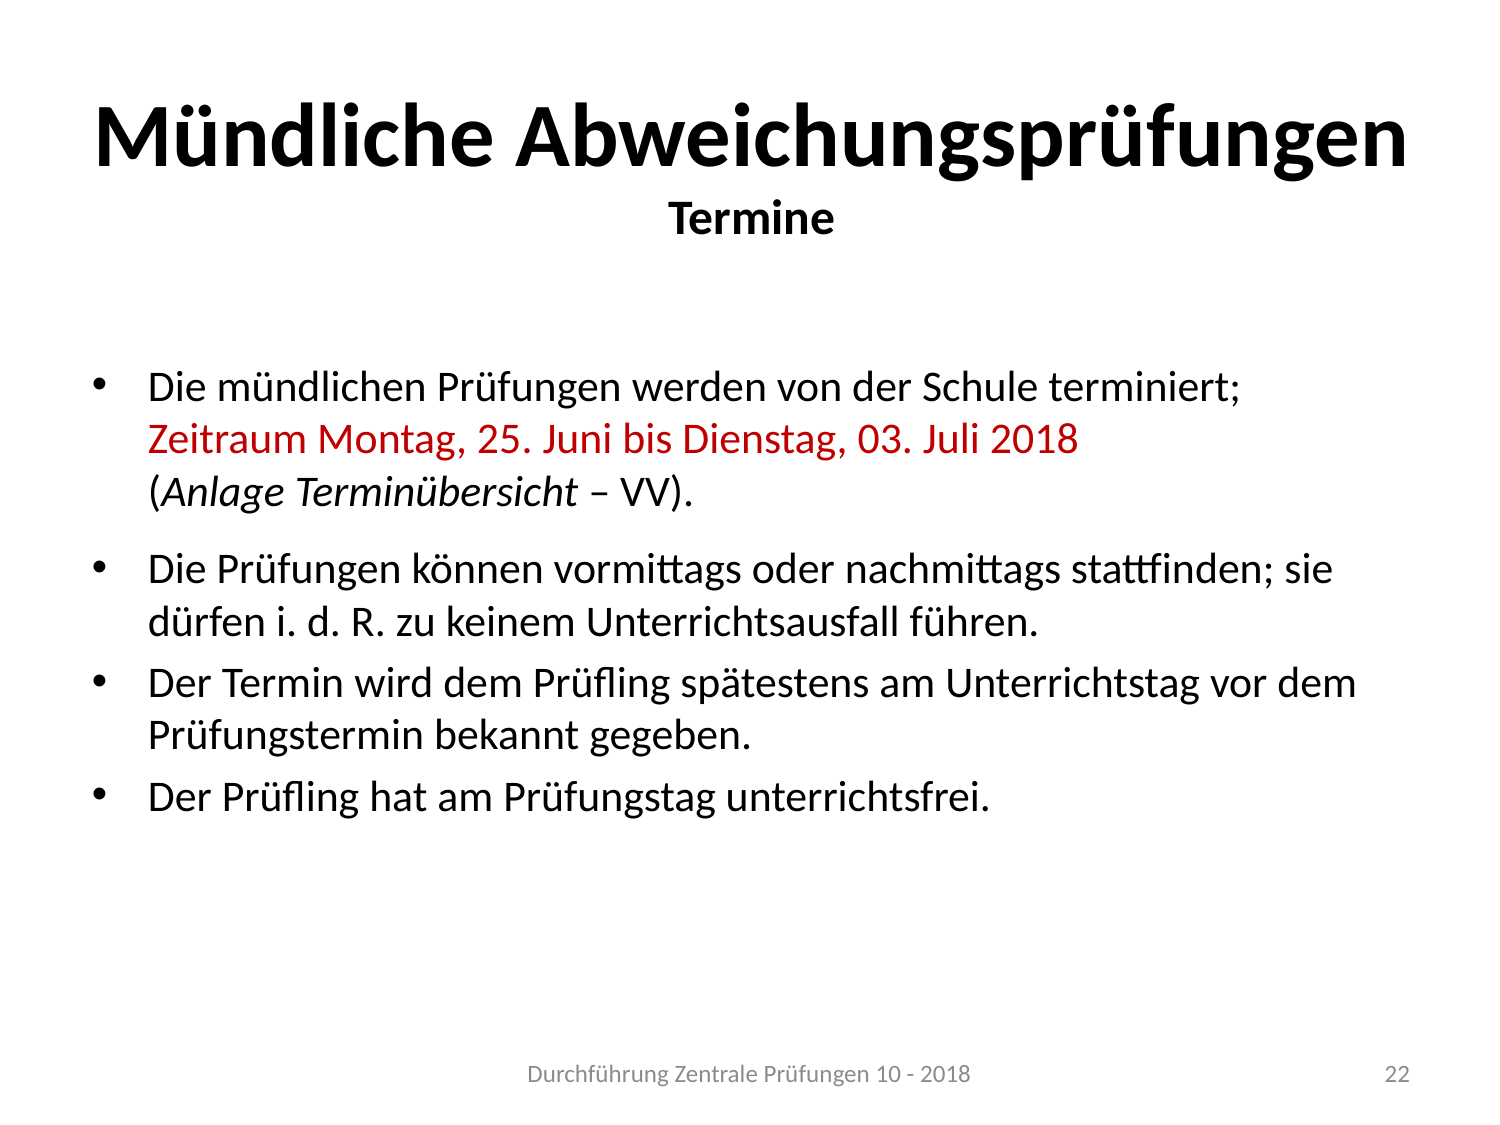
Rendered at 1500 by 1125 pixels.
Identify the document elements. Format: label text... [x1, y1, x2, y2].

slide_number <Foliennummer> [1074, 1042, 1425, 1103]
footer Durchführung Zentrale Prüfungen 10 - 2018 [512, 1042, 988, 1103]
list Die mündlichen Prüfungen werden von der Schule terminiert; Zeitraum Montag, 25. Juni bis Dienstag, 03. Juli 2018 (Anlage Terminübersicht – VV). Die Prüfungen können vormittags oder nachmittags stattfinden; sie dürfen i. d. R. zu keinem Unterrichtsausfall führen. Der Termin wird dem Prüfling spätestens am Unterrichtstag vor dem Prüfungstermin bekannt gegeben. Der Prüfling hat am Prüfungstag unterrichtsfrei. [76, 349, 1427, 957]
title Mündliche Abweichungsprüfungen Termine [76, 66, 1427, 254]
